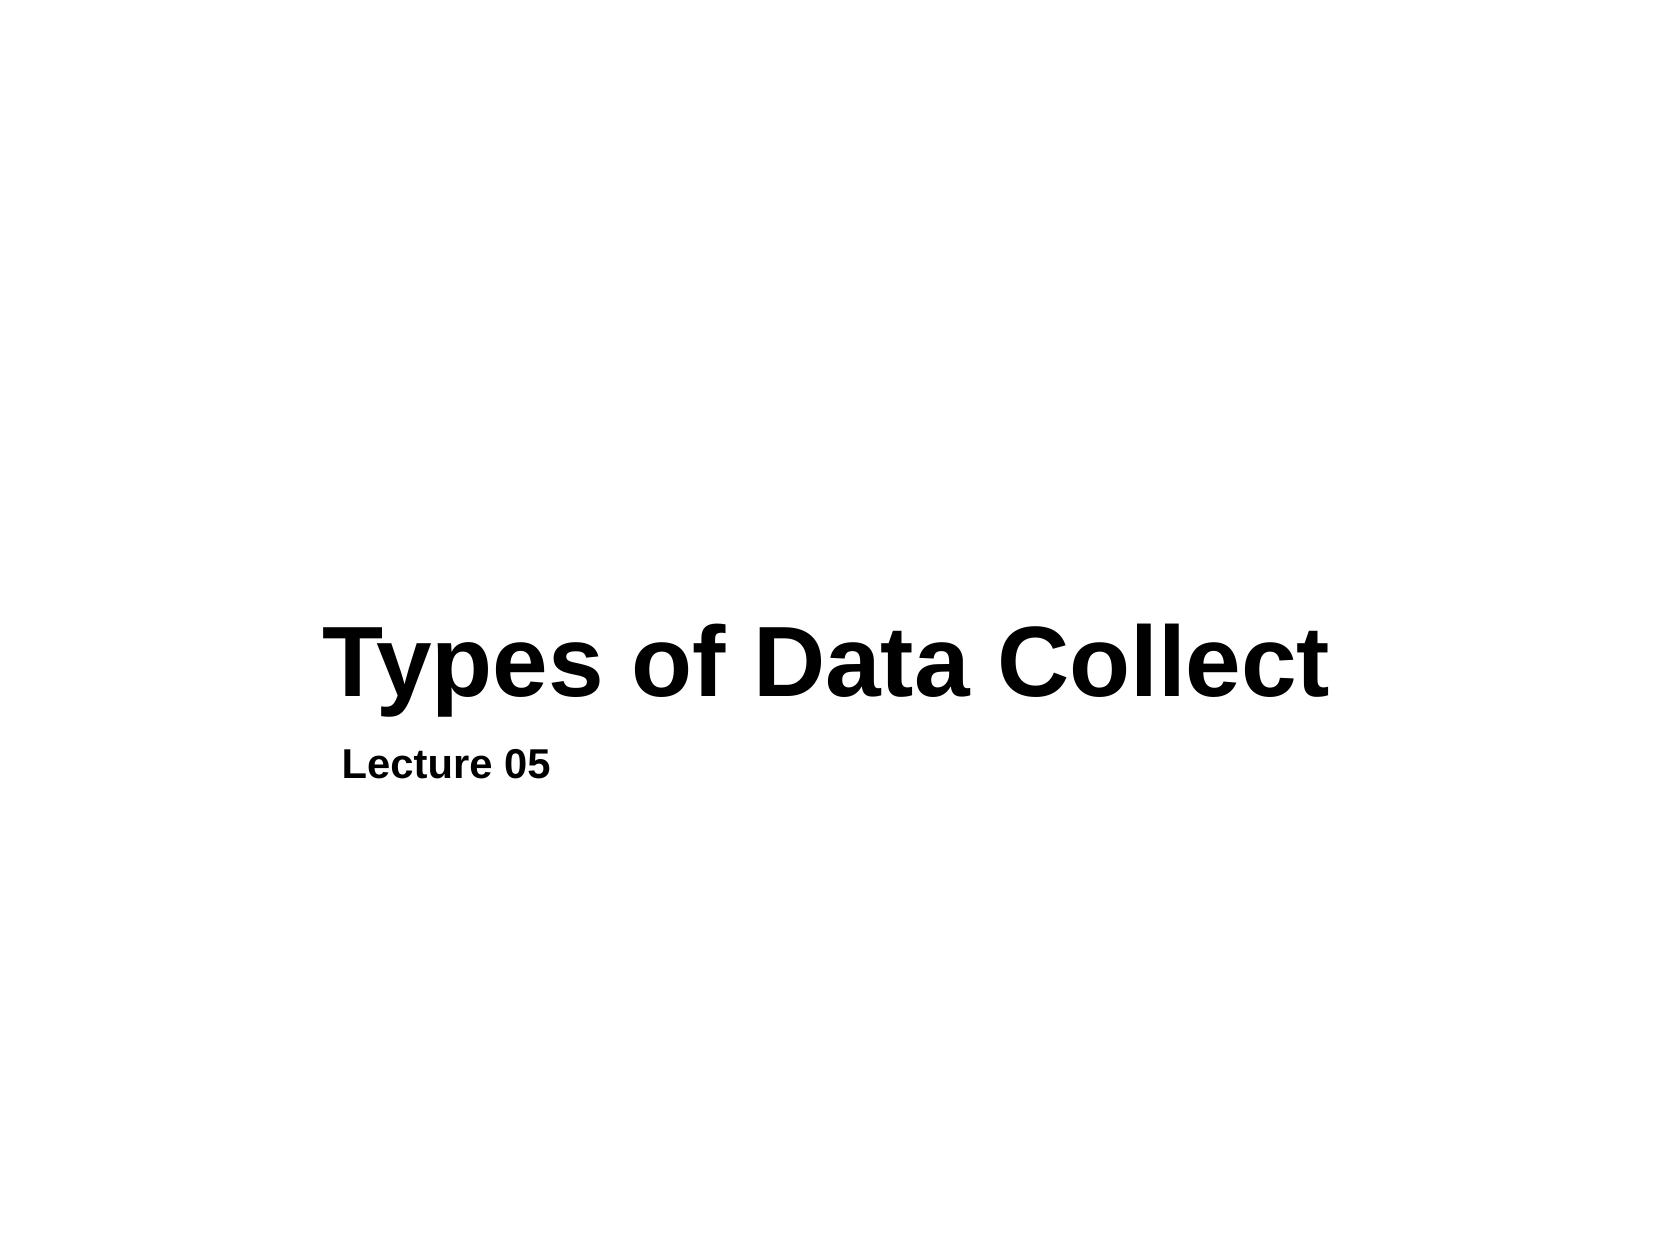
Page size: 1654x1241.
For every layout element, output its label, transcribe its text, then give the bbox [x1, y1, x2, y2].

subtitle Types of Data Collect Lecture 05 [82, 290, 1571, 1109]
